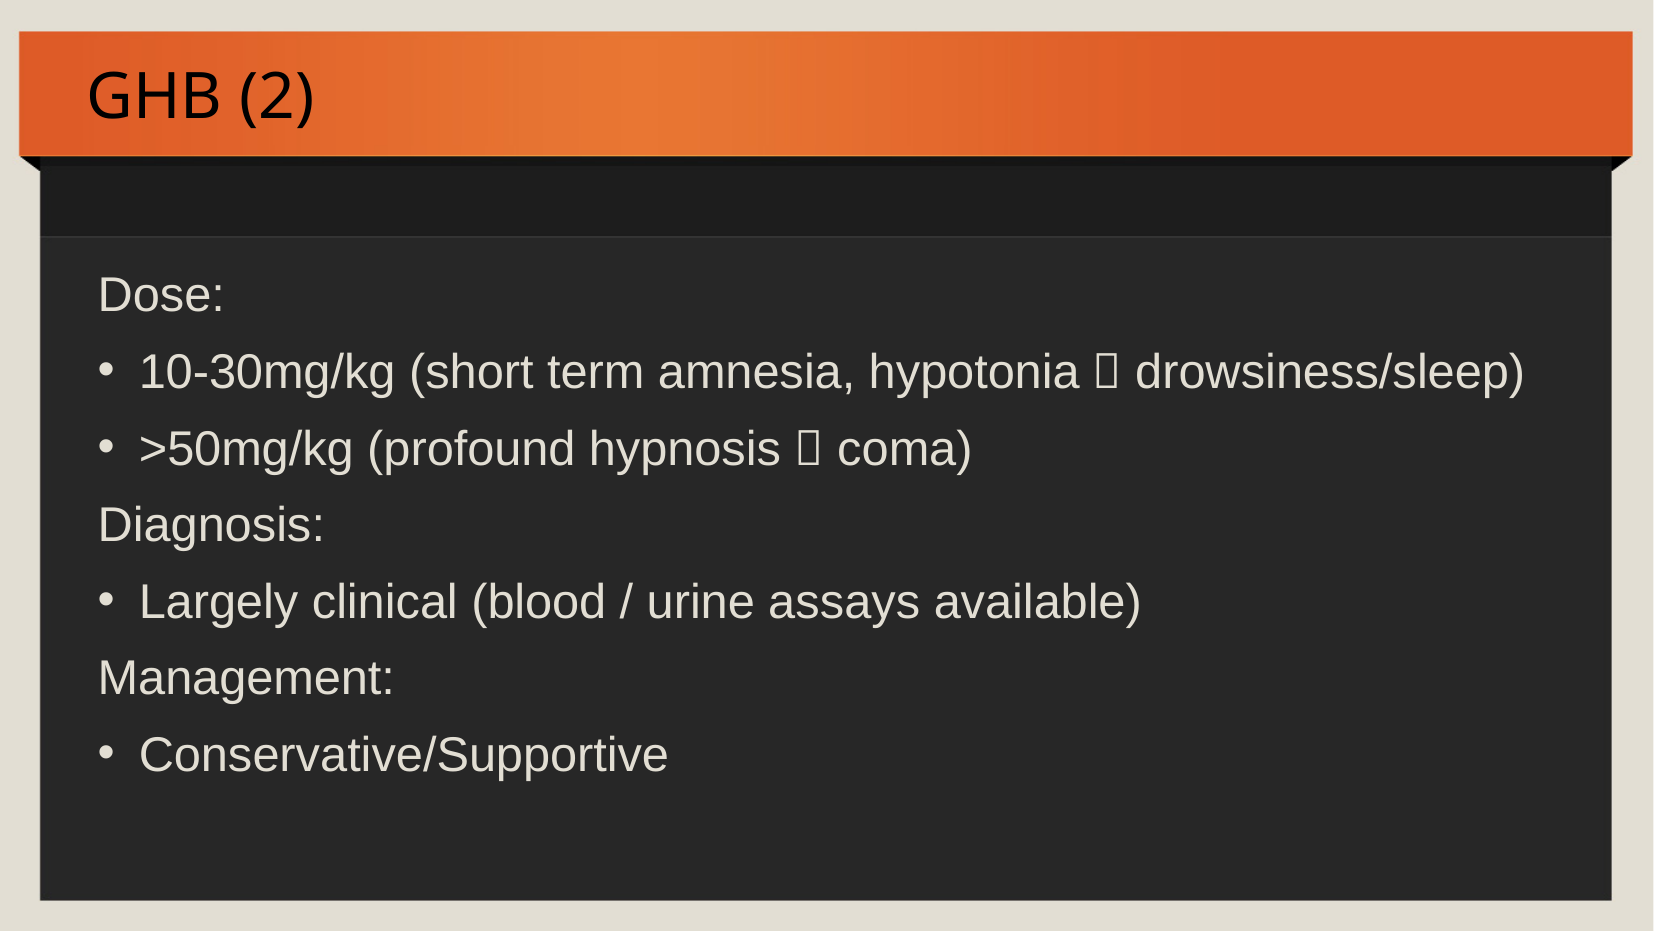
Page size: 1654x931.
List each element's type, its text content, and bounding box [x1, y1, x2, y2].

picture [0, 0, 1654, 931]
title GHB (2) [71, 46, 1597, 140]
list Dose: 10-30mg/kg (short term amnesia, hypotonia  drowsiness/sleep) >50mg/kg (profound hypnosis  coma) Diagnosis: Largely clinical (blood / urine assays available) Management: Conservative/Supportive [82, 255, 1571, 831]
